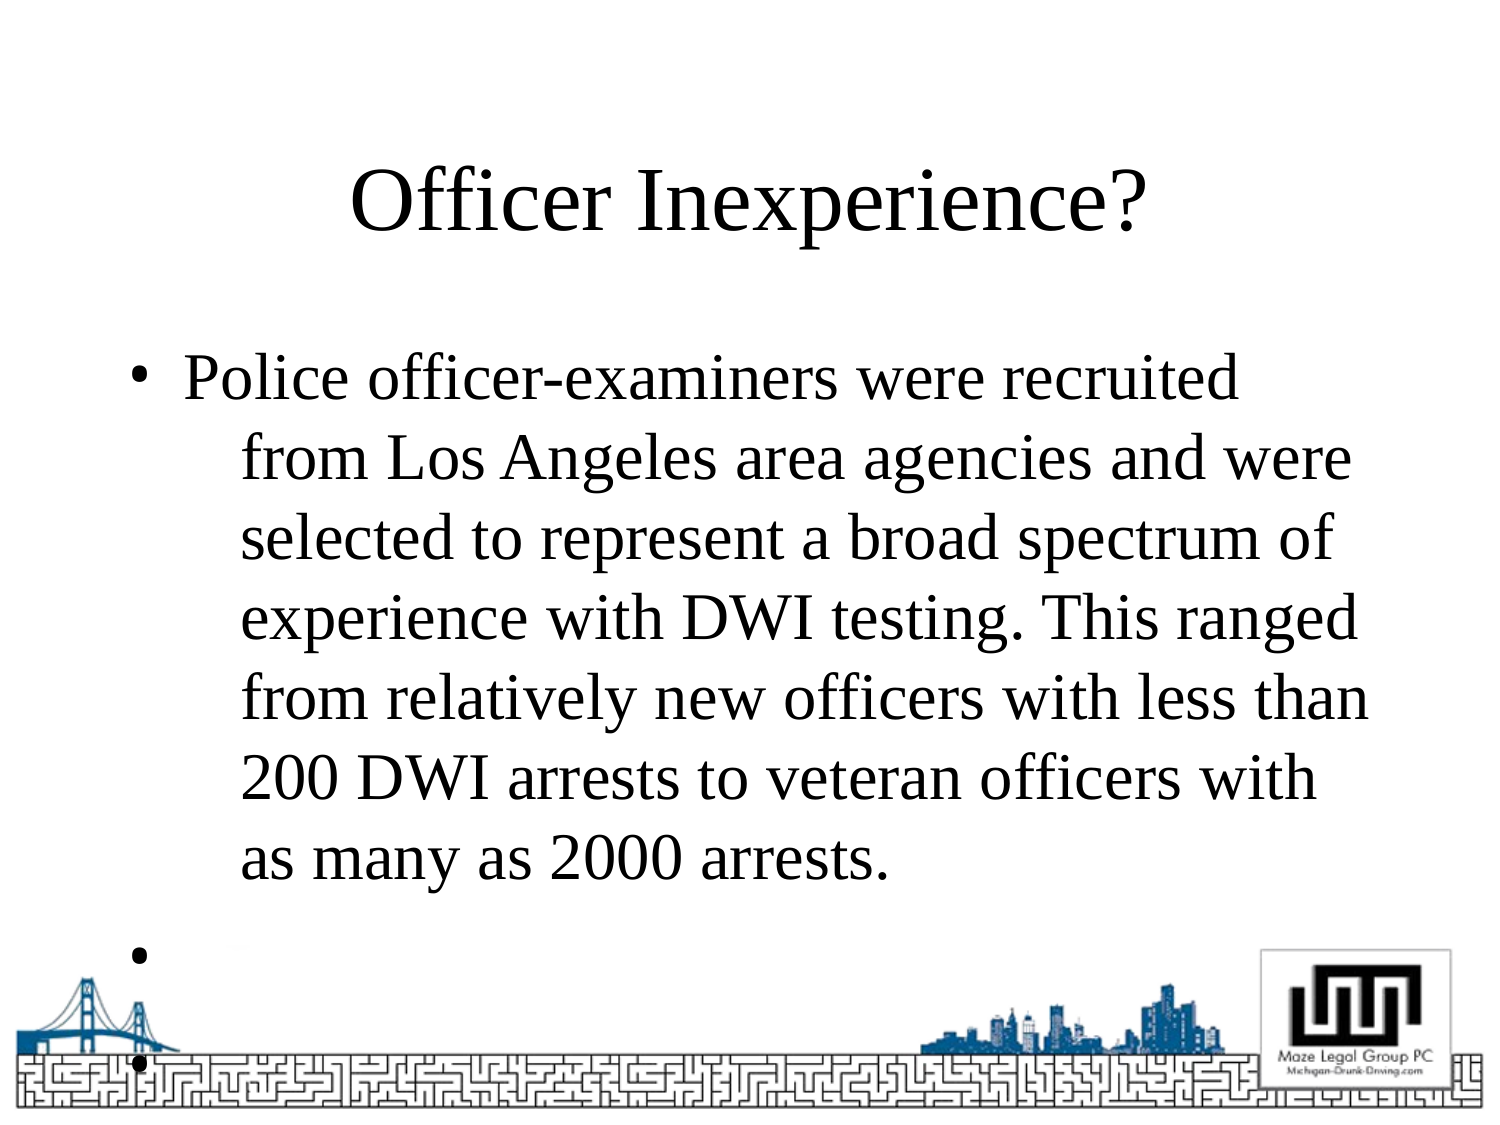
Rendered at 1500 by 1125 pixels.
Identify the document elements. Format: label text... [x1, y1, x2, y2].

title Officer Inexperience? [112, 99, 1388, 288]
list Police officer-examiners were recruited from Los Angeles area agencies and were selected to represent a broad spectrum of experience with DWI testing. This ranged from relatively new officers with less than 200 DWI arrests to veteran officers with as many as 2000 arrests. [112, 324, 1388, 1000]
